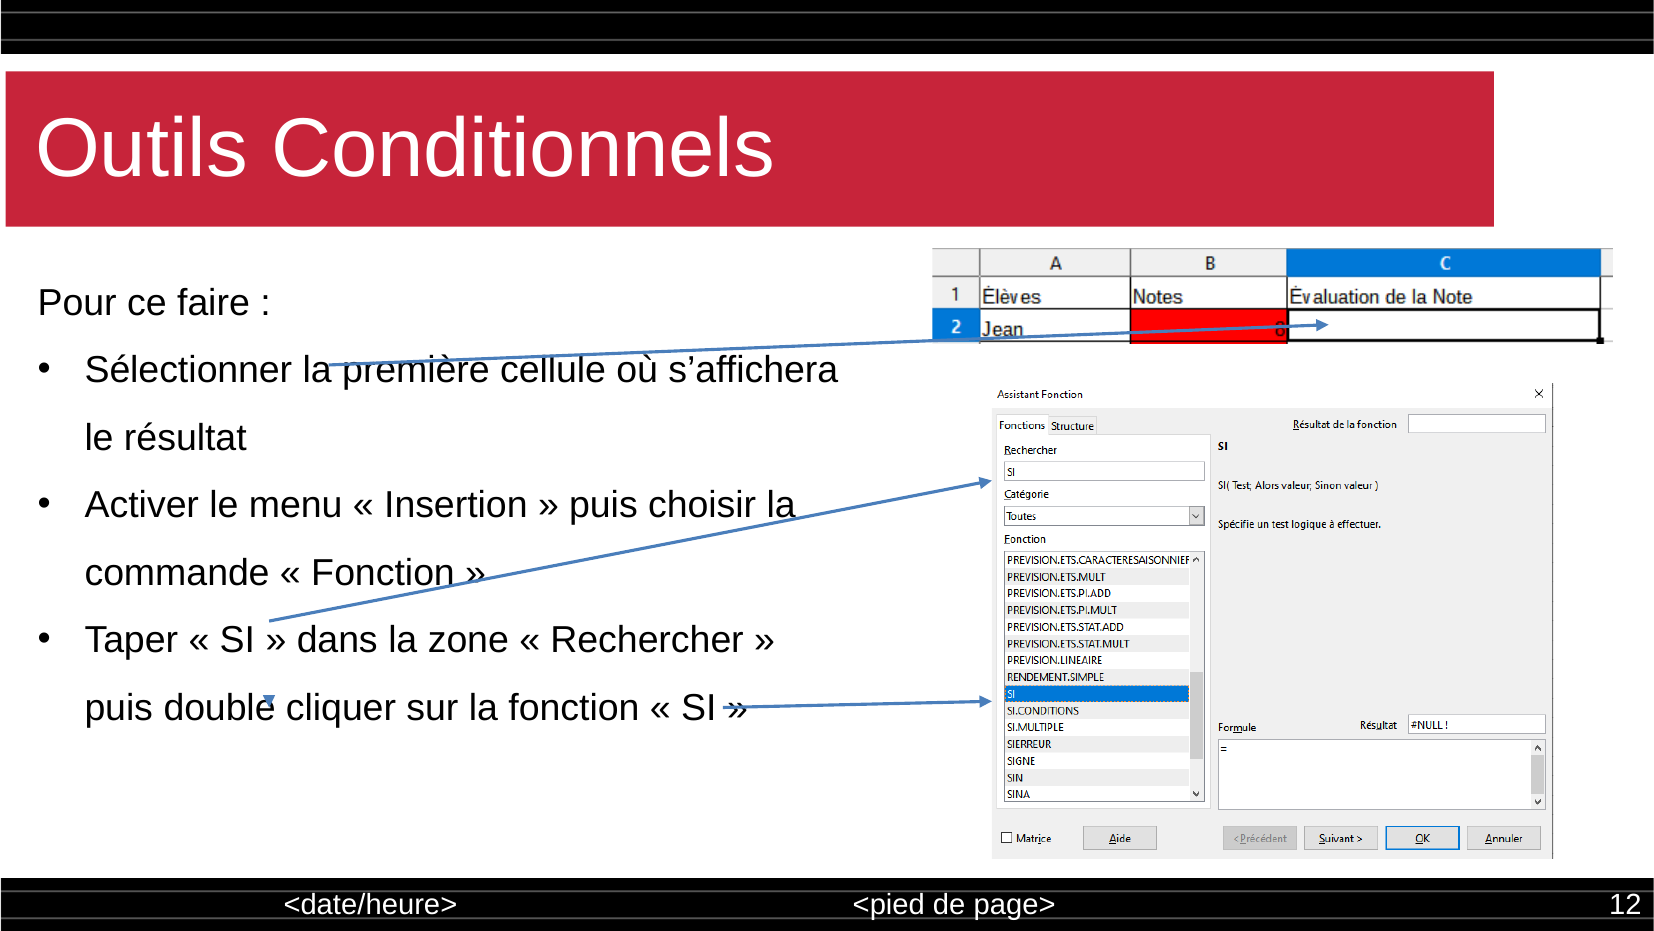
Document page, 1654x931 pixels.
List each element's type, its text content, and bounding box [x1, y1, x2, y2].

text_box Pour ce faire : Sélectionner la première cellule où s’affichera le résultat Activer le menu « Insertion » puis choisir la commande « Fonction » Taper « SI » dans la zone « Rechercher » puis double cliquer sur la fonction « SI » [23, 248, 862, 736]
picture [932, 248, 1613, 344]
picture [991, 383, 1554, 859]
picture [0, 878, 1654, 931]
picture [0, 0, 1654, 54]
text_box Outils Conditionnels [5, 71, 1494, 227]
